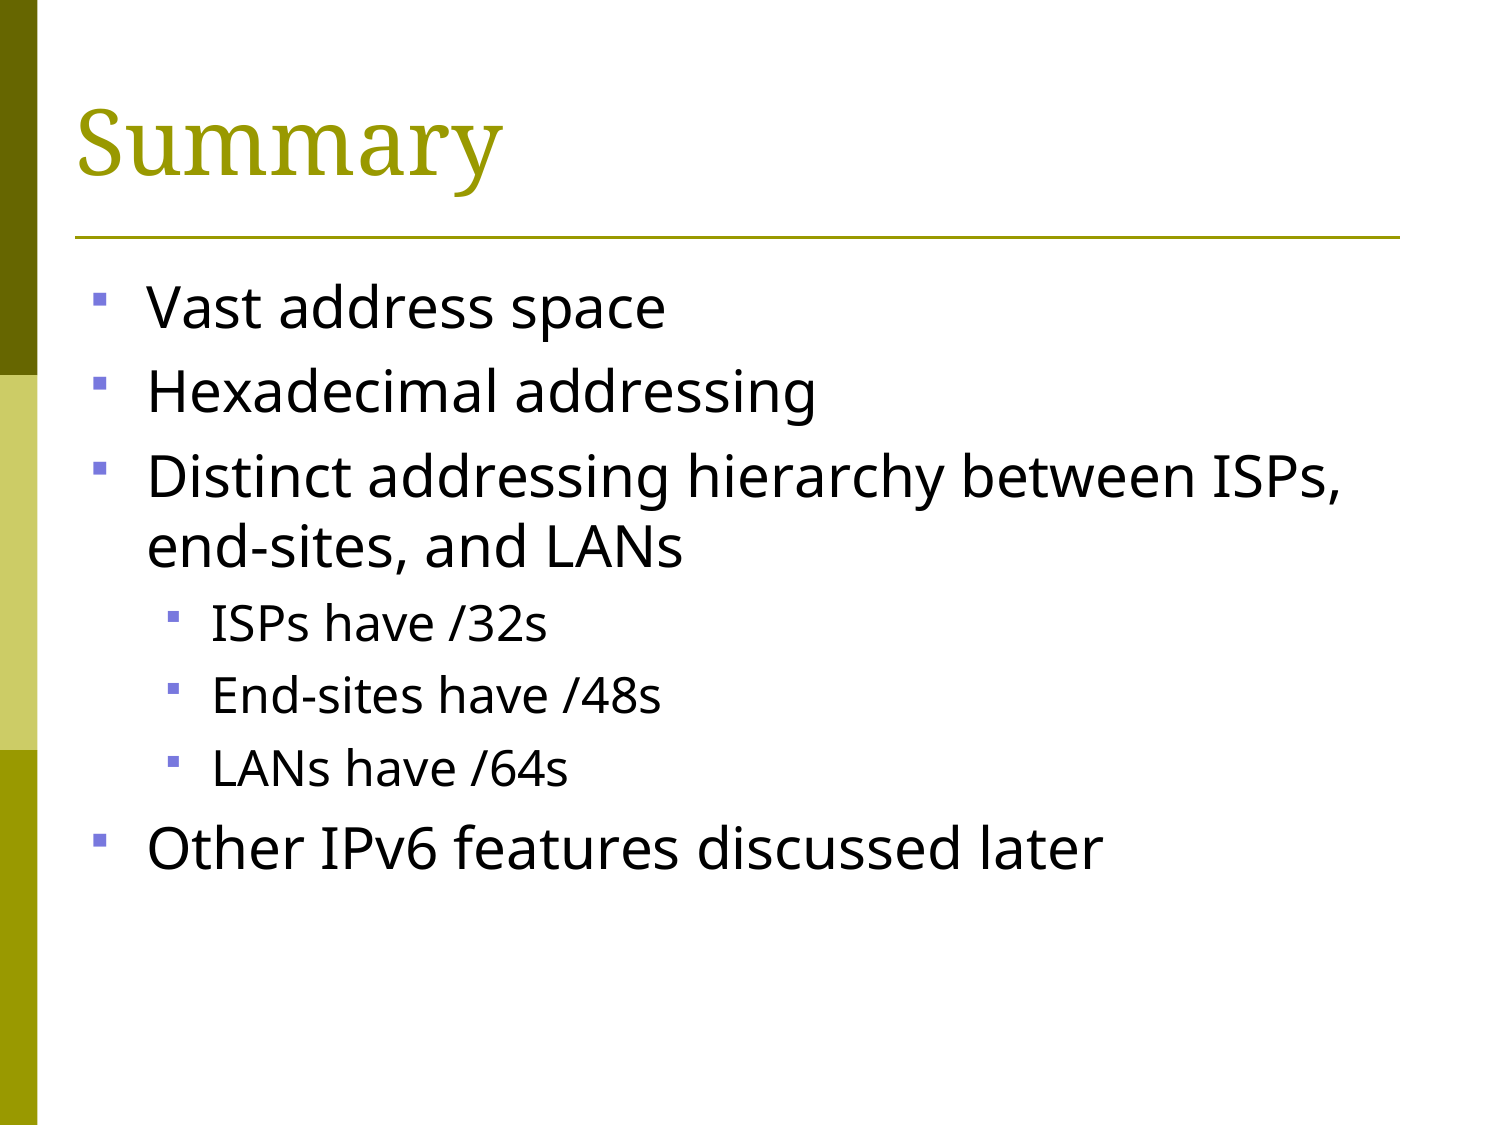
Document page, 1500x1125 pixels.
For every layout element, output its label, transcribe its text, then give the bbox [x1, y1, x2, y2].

title Summary [75, 45, 1426, 233]
list Vast address space Hexadecimal addressing Distinct addressing hierarchy between ISPs, end-sites, and LANs ISPs have /32s End-sites have /48s LANs have /64s Other IPv6 features discussed later [75, 262, 1426, 1006]
